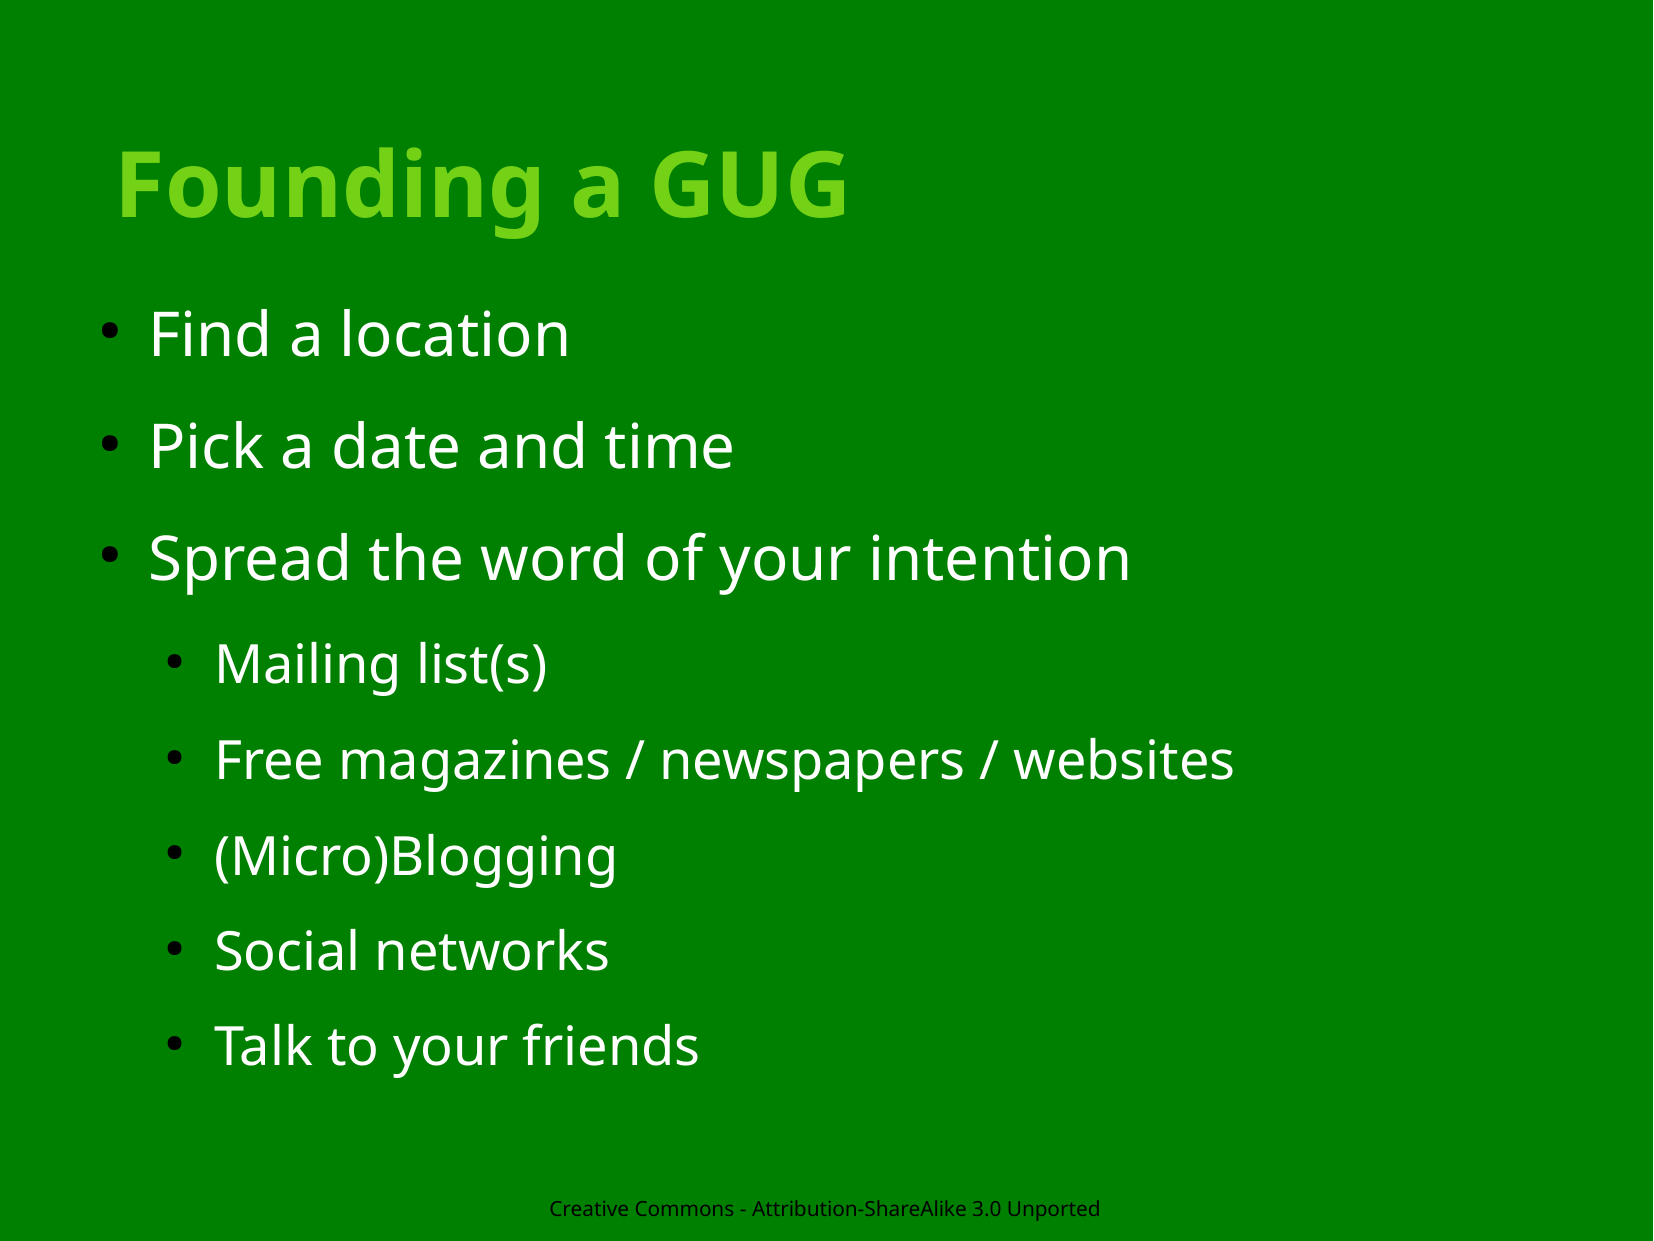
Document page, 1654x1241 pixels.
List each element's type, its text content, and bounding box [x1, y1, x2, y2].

list Find a location Pick a date and time Spread the word of your intention Mailing list(s) Free magazines / newspapers / websites (Micro)Blogging Social networks Talk to your friends [82, 290, 1575, 1088]
title Founding a GUG [115, 78, 1538, 287]
